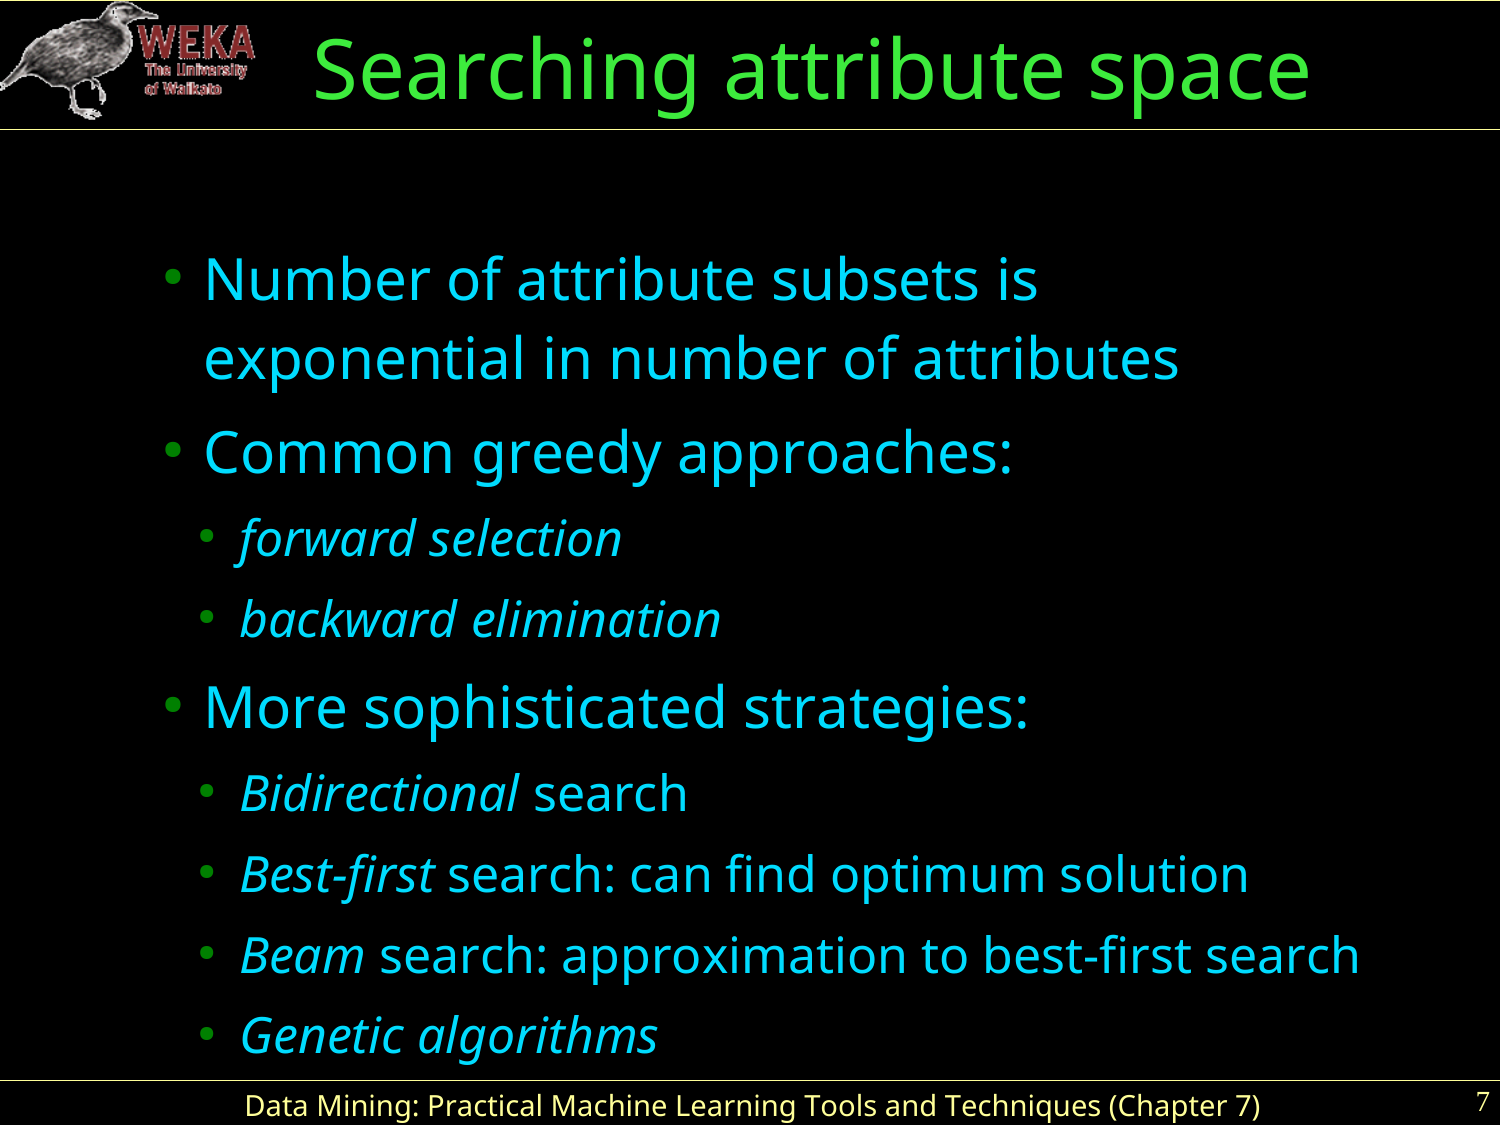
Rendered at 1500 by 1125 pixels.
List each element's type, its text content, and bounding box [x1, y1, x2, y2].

text_box Number of attribute subsets is exponential in number of attributes Common greedy approaches: forward selection backward elimination More sophisticated strategies: Bidirectional search Best-first search: can find optimum solution Beam search: approximation to best-first search Genetic algorithms [147, 231, 1411, 949]
picture [0, 1, 266, 129]
title Searching attribute space [297, 0, 1500, 148]
